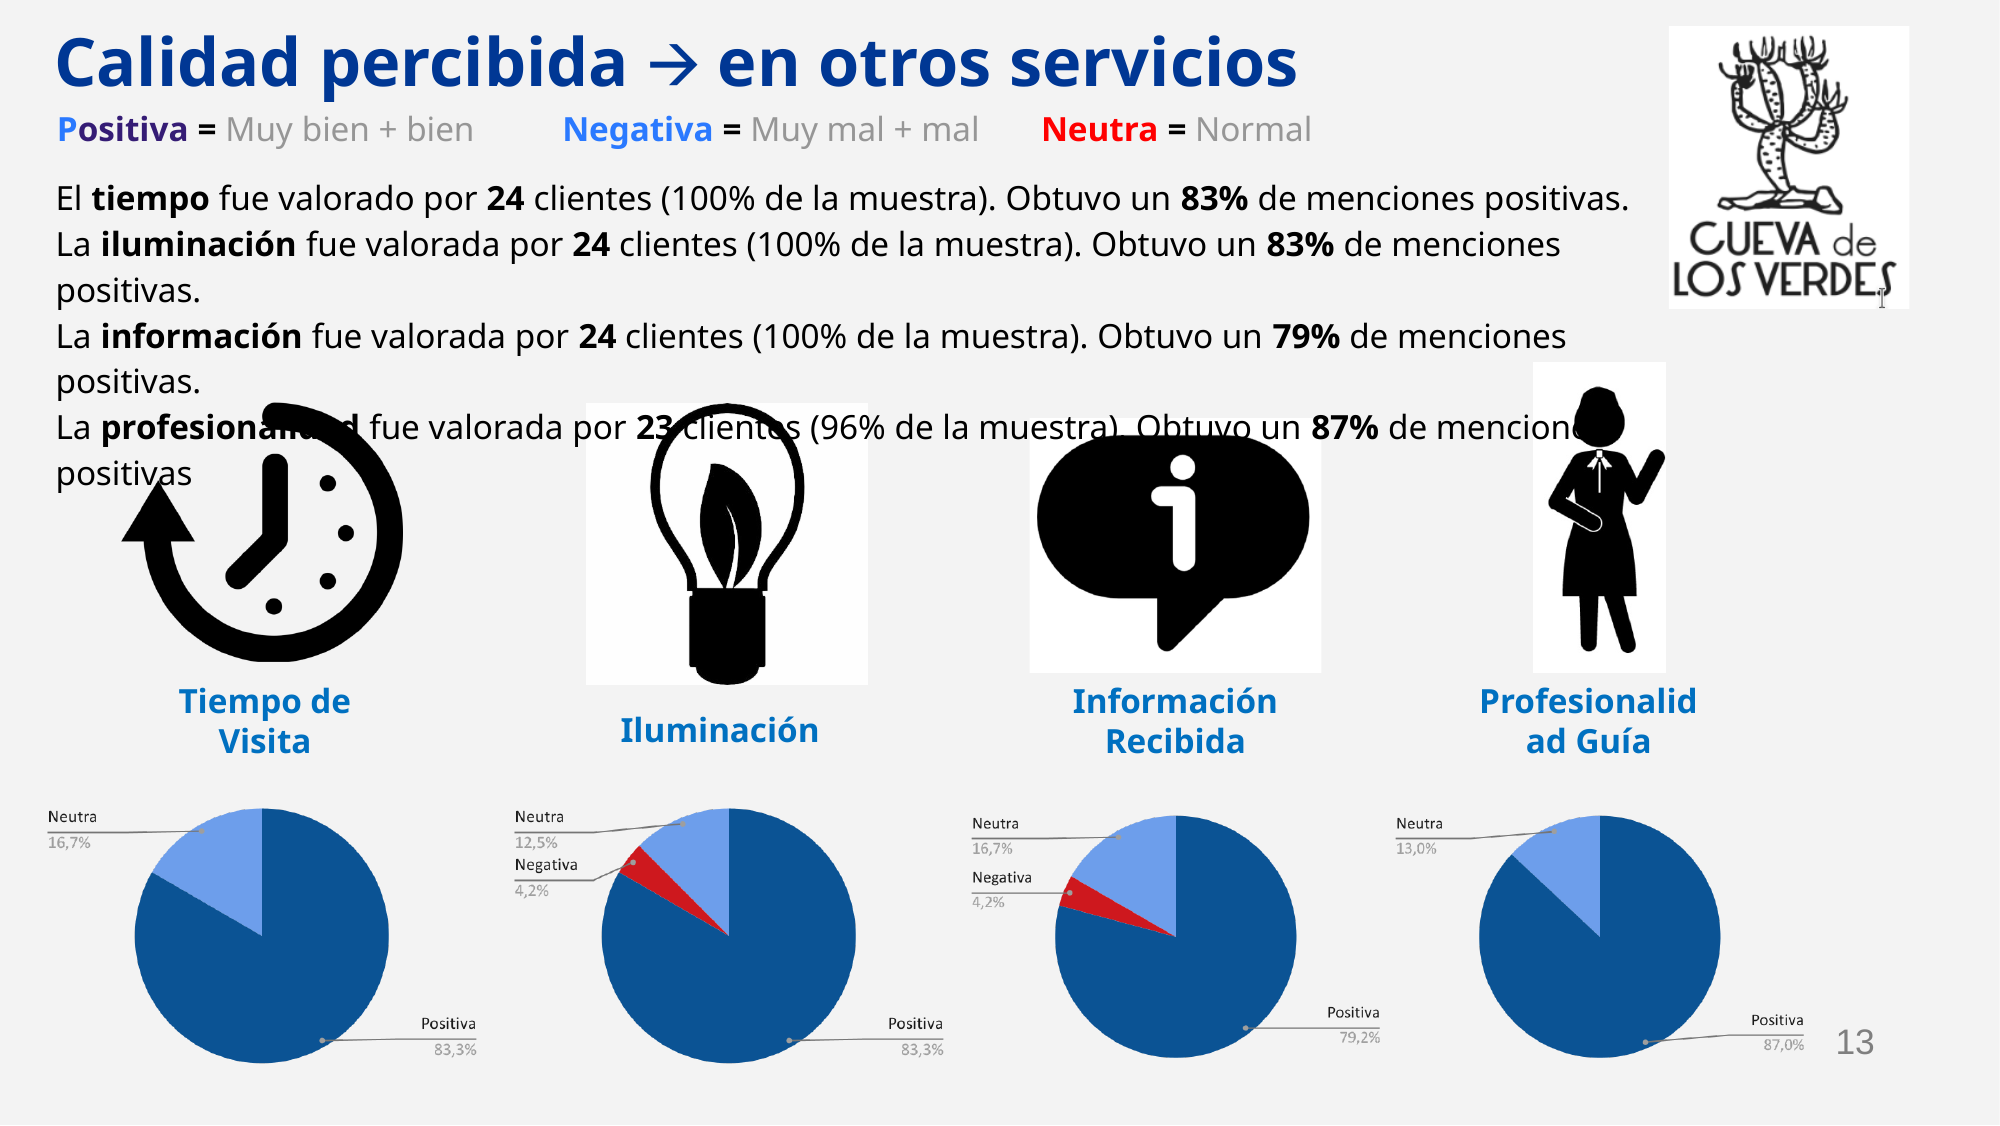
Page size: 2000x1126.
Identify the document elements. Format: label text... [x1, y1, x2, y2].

picture [1668, 26, 1910, 309]
picture [862, 417, 867, 428]
picture [500, 794, 957, 1077]
slide_number <number> [1817, 1010, 1894, 1071]
picture [33, 794, 490, 1077]
picture [1533, 362, 1666, 673]
picture [121, 391, 403, 673]
text_box Positiva = Muy bien + bien Negativa = Muy mal + mal Neutra = Normal [56, 100, 1402, 156]
picture [958, 802, 1817, 1071]
text_box Información Recibida [1045, 673, 1306, 769]
picture [1535, 423, 1545, 437]
picture [586, 403, 868, 686]
text_box Calidad percibida 🡪 en otros servicios [54, 0, 1374, 120]
text_box Profesionalidad Guía [1454, 672, 1723, 769]
text_box Iluminación [591, 701, 849, 794]
picture [1029, 418, 1322, 673]
picture [1140, 418, 1156, 437]
text_box Tiempo de Visita [134, 673, 396, 769]
picture [1167, 423, 1177, 437]
text_box El tiempo fue valorado por 24 clientes (100% de la muestra). Obtuvo un 83% de menciones positivas. La iluminación fue valorada por 24 clientes (100% de la muestra). Obtuvo un 83% de menciones positivas. La información fue valorada por 24 clientes (100% de la muestra). Obtuvo un 79% de menciones positivas. La profesionalidad fue valorada por 23 clientes (96% de la muestra). Obtuvo un 87% de menciones positivas [40, 156, 1666, 309]
